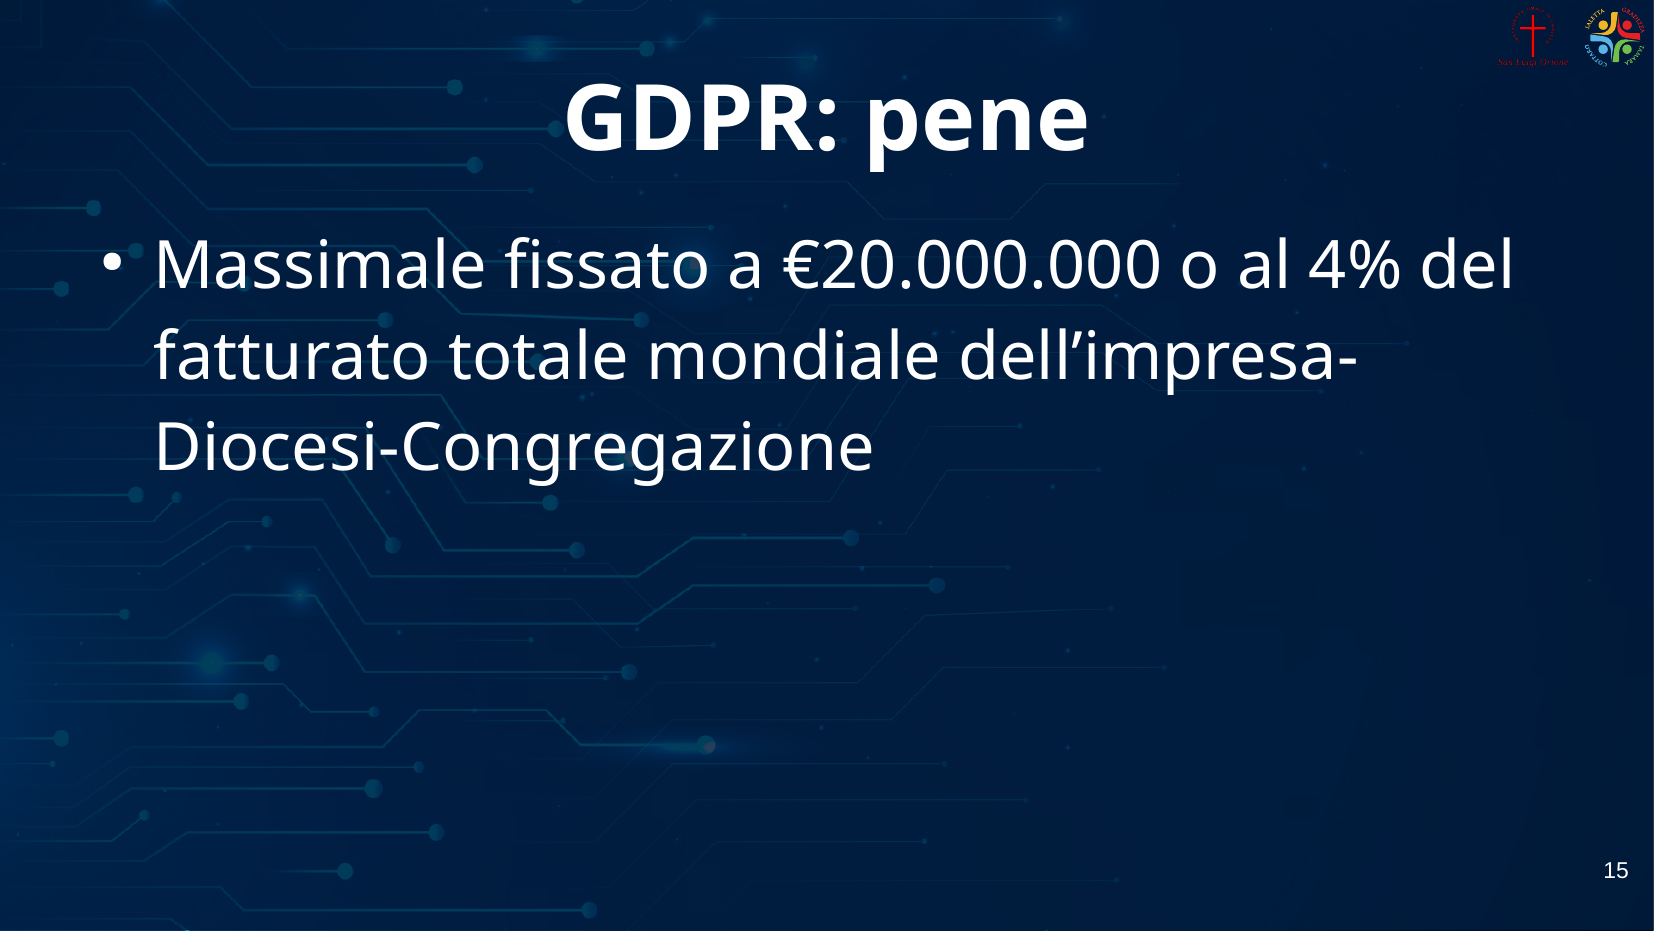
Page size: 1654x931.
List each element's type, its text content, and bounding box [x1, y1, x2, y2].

picture [1498, 7, 1568, 37]
list Massimale fissato a €20.000.000 o al 4% del fatturato totale mondiale dell’impresa-Diocesi-Congregazione [82, 217, 1571, 809]
title GDPR: pene [82, 37, 1571, 193]
